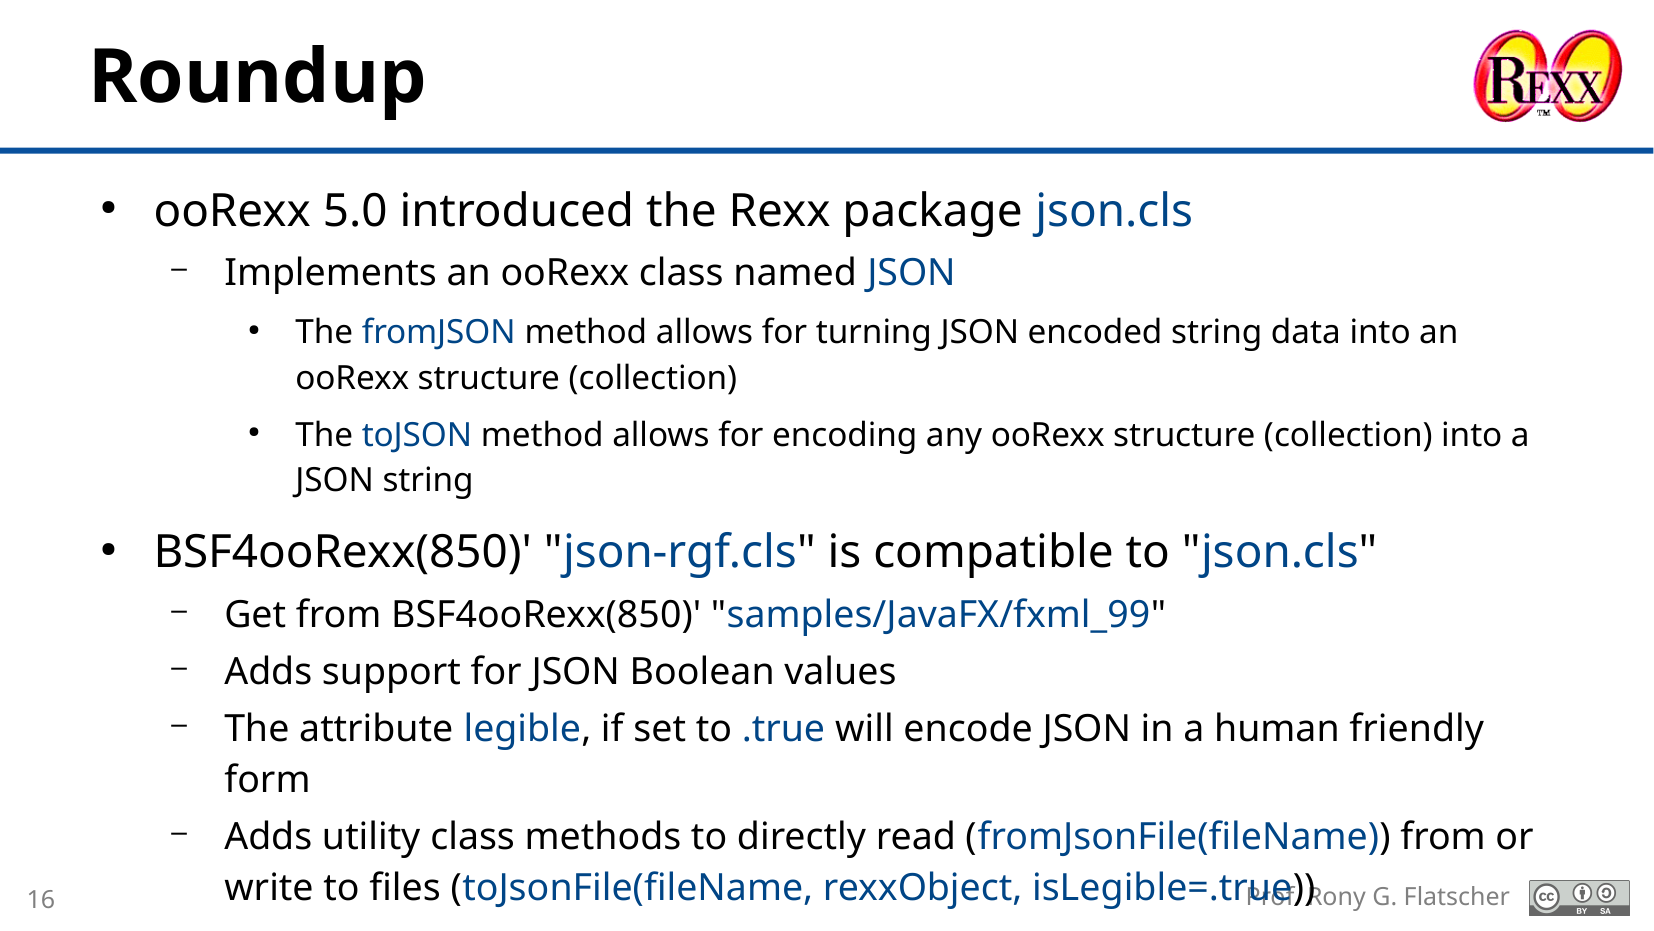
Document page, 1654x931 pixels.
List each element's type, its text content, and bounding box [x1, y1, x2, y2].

title Roundup [29, 25, 1654, 123]
list ooRexx 5.0 introduced the Rexx package json.cls Implements an ooRexx class named JSON The fromJSON method allows for turning JSON encoded string data into an ooRexx structure (collection) The toJSON method allows for encoding any ooRexx structure (collection) into a JSON string BSF4ooRexx(850)' "json-rgf.cls" is compatible to "json.cls" Get from BSF4ooRexx(850)' "samples/JavaFX/fxml_99" Adds support for JSON Boolean values The attribute legible, if set to .true will encode JSON in a human friendly form Adds utility class methods to directly read (fromJsonFile(fileName)) from or write to files (toJsonFile(fileName, rexxObject, isLegible=.true)) [82, 177, 1573, 857]
